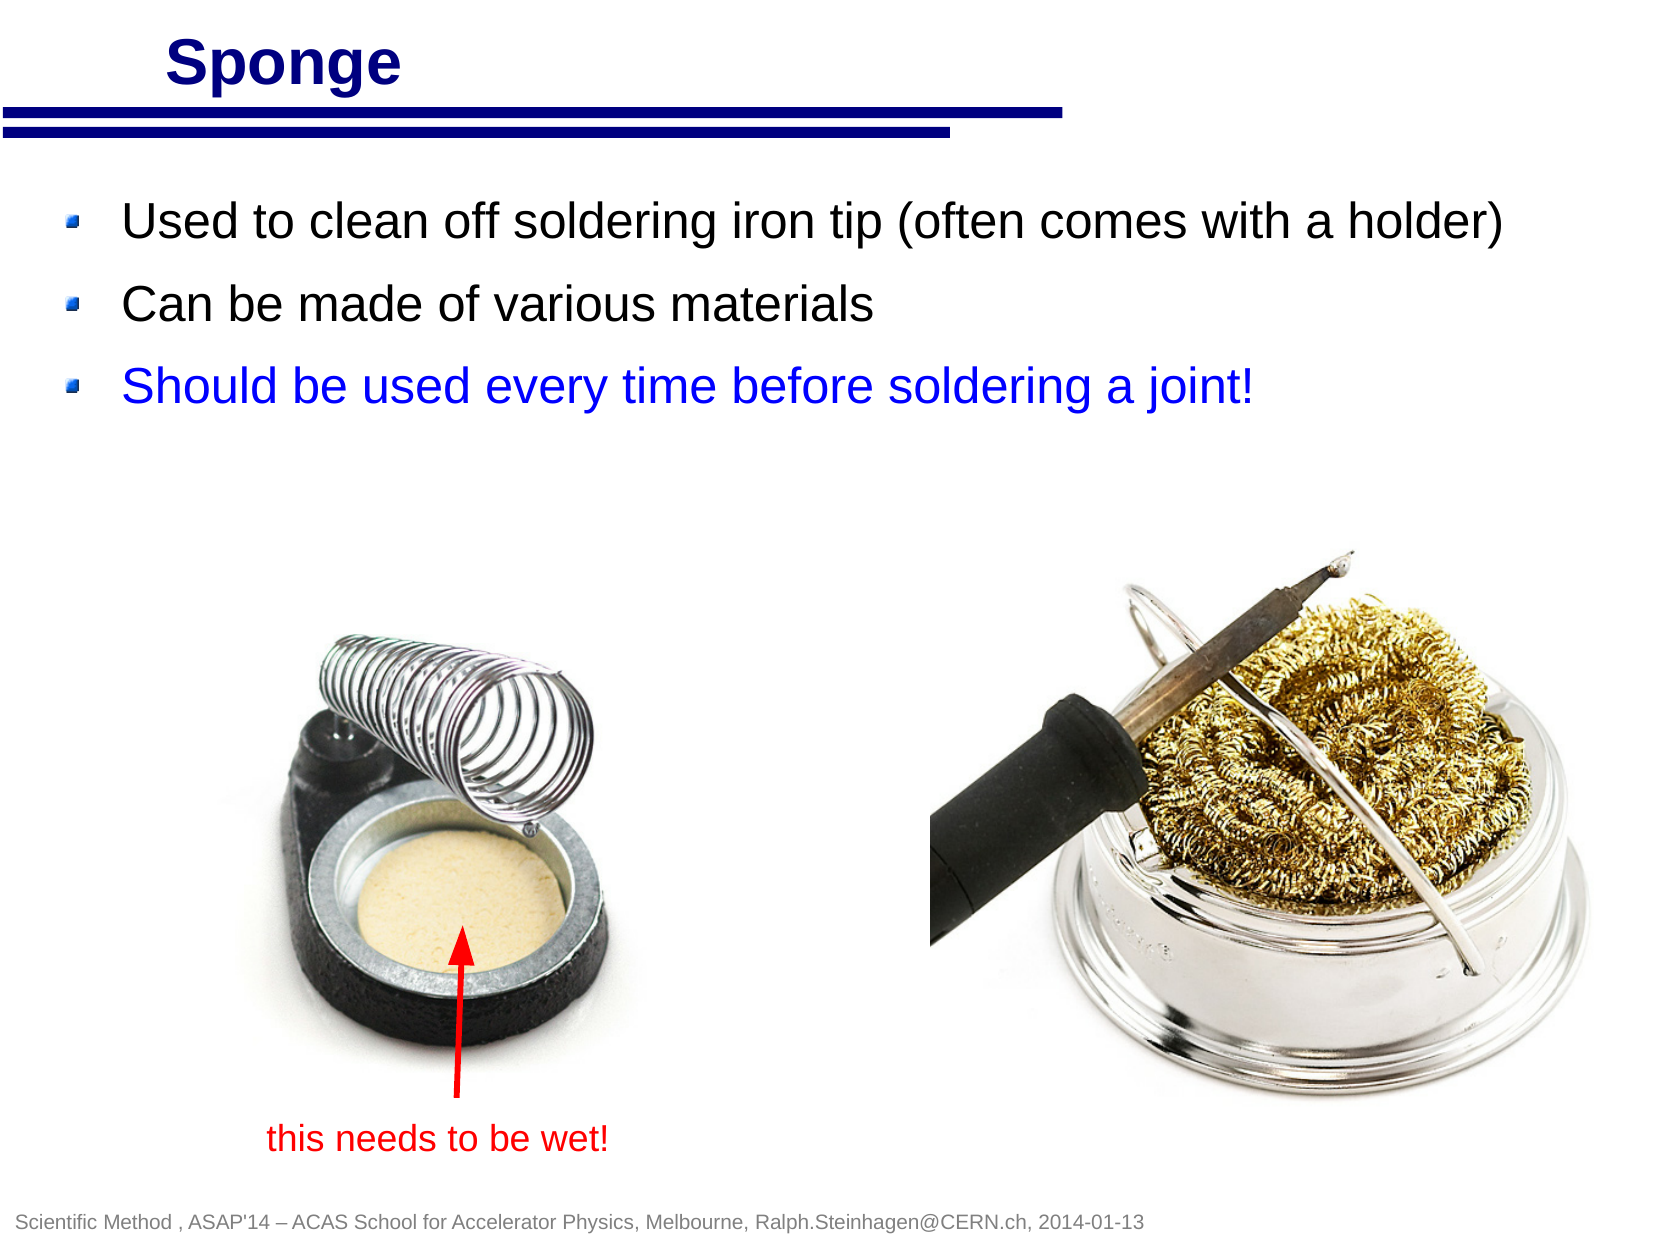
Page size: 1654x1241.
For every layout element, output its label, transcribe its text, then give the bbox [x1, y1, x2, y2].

picture [930, 539, 1628, 1117]
title Sponge [165, 0, 1323, 124]
text_box this needs to be wet! [251, 1110, 624, 1167]
picture [101, 509, 772, 1180]
list Used to clean off soldering iron tip (often comes with a holder) Can be made of various materials Should be used every time before soldering a joint! [65, 192, 1628, 1205]
